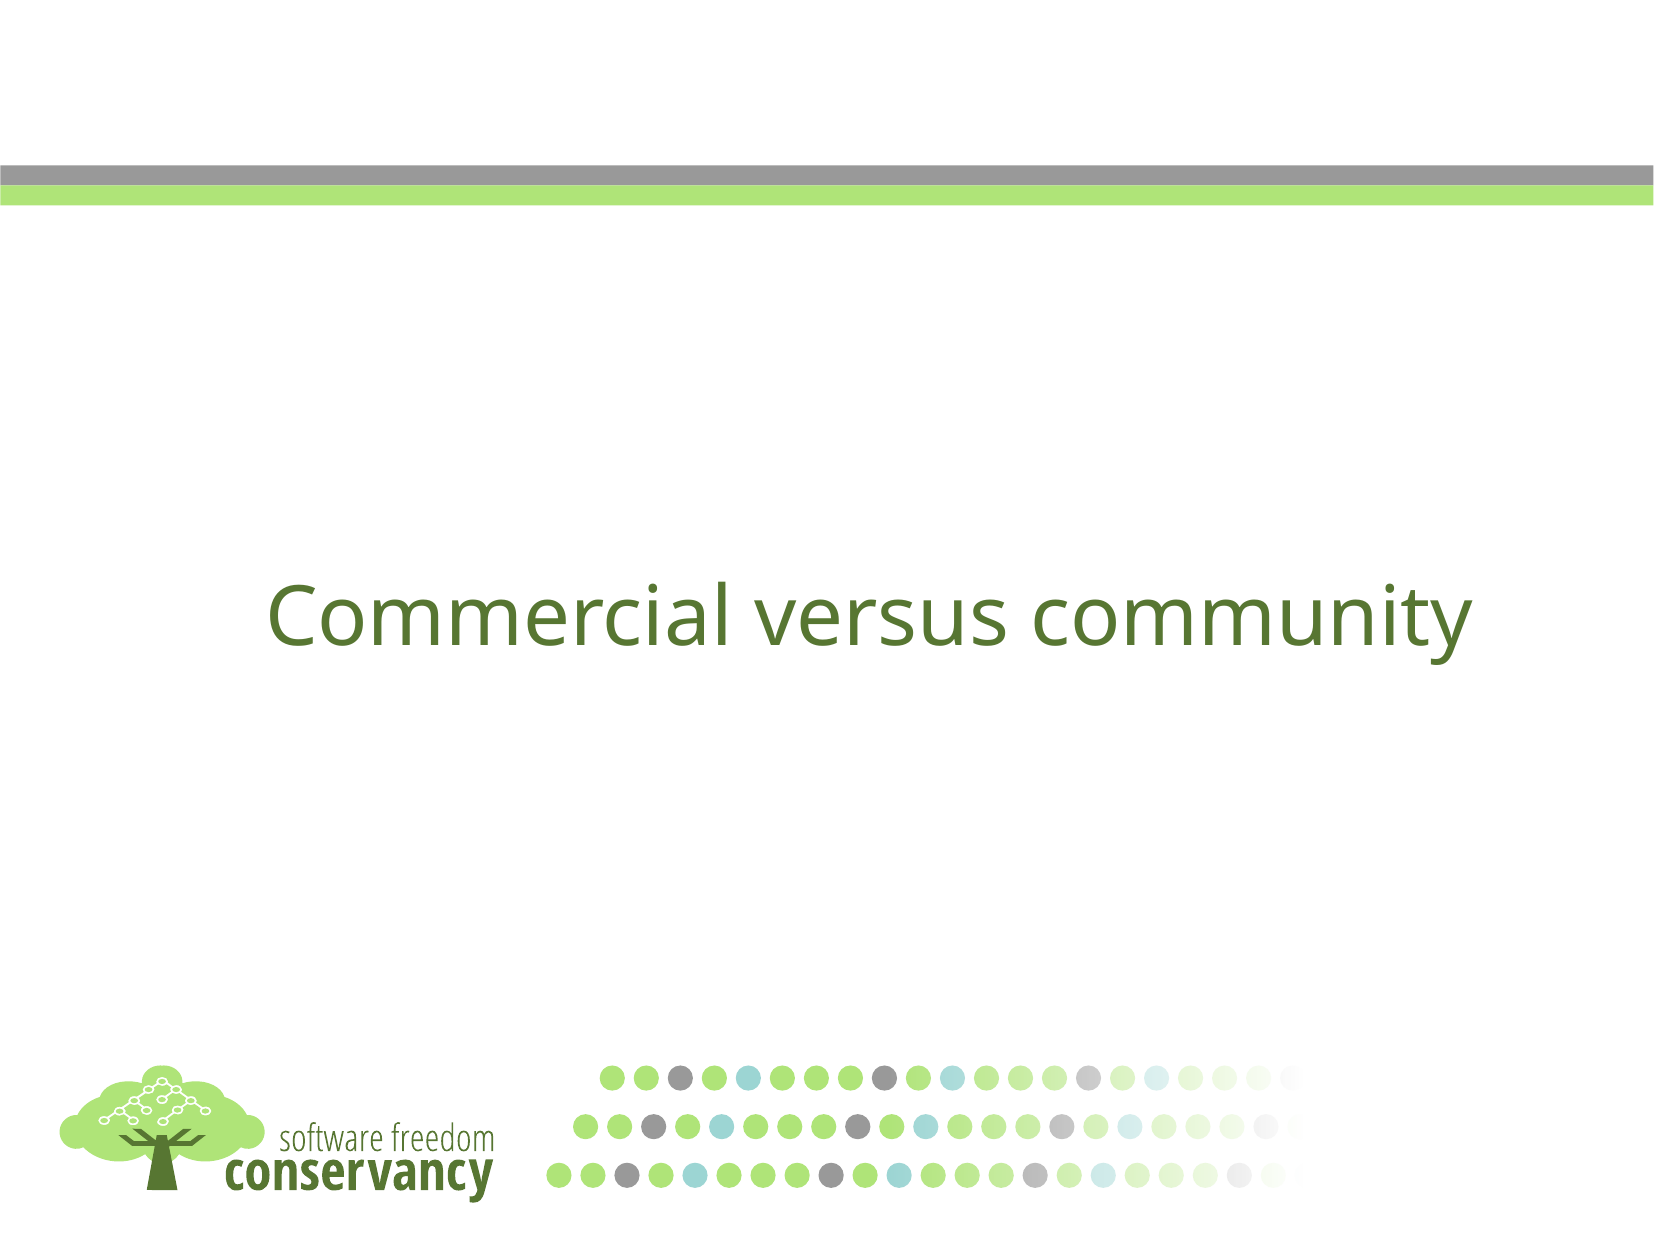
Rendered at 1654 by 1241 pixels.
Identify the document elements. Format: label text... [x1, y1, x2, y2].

title Commercial versus community [165, 510, 1546, 718]
